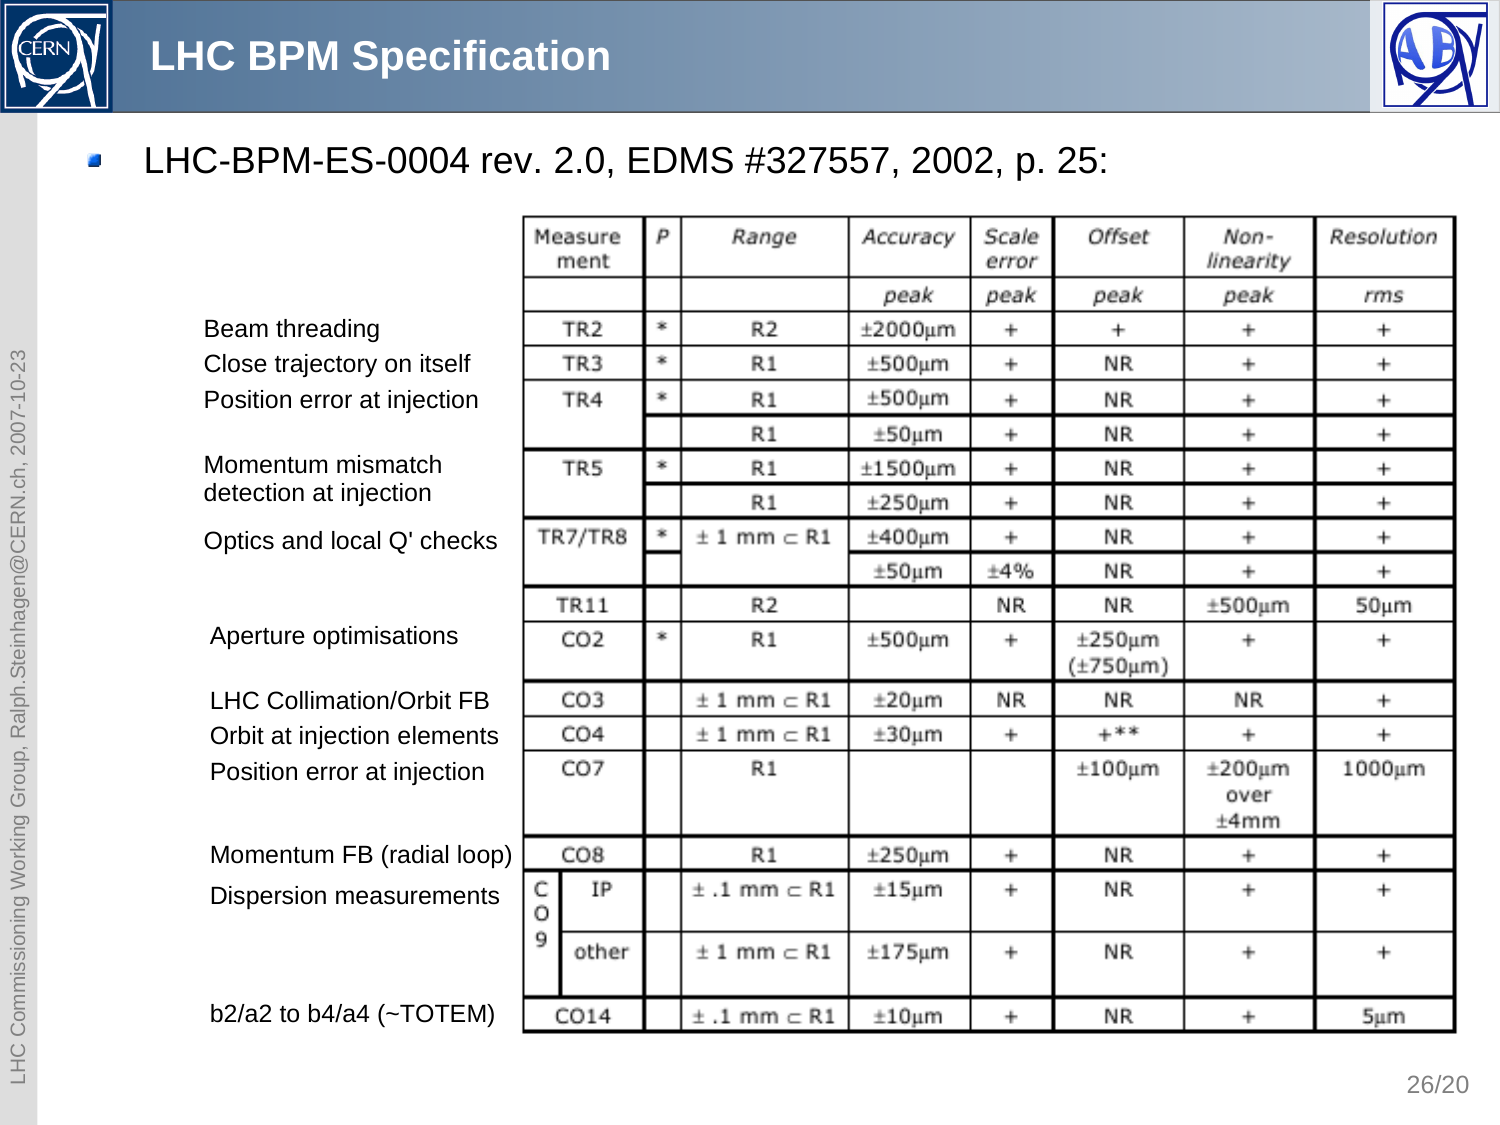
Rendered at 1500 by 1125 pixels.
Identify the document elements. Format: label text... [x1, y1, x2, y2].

text_box Position error at injection [189, 378, 495, 421]
text_box Close trajectory on itself [189, 342, 487, 378]
text_box Dispersion measurements [195, 874, 517, 918]
list LHC-BPM-ES-0004 rev. 2.0, EDMS #327557, 2002, p. 25: [87, 137, 1438, 1030]
text_box b2/a2 to b4/a4 (~TOTEM) [195, 992, 512, 1036]
text_box Aperture optimisations [195, 614, 475, 658]
text_box Optics and local Q' checks [189, 519, 514, 563]
picture [491, 188, 1493, 1040]
picture [1382, 1, 1489, 108]
text_box LHC Collimation/Orbit FB [195, 679, 506, 714]
text_box Orbit at injection elements [195, 714, 516, 758]
title LHC BPM Specification [150, 0, 1201, 113]
text_box Momentum FB (radial loop) [194, 832, 529, 876]
text_box Beam threading [188, 307, 396, 350]
text_box Position error at injection [194, 750, 501, 793]
picture [0, 0, 113, 113]
text_box Momentum mismatch detection at injection [189, 443, 466, 514]
